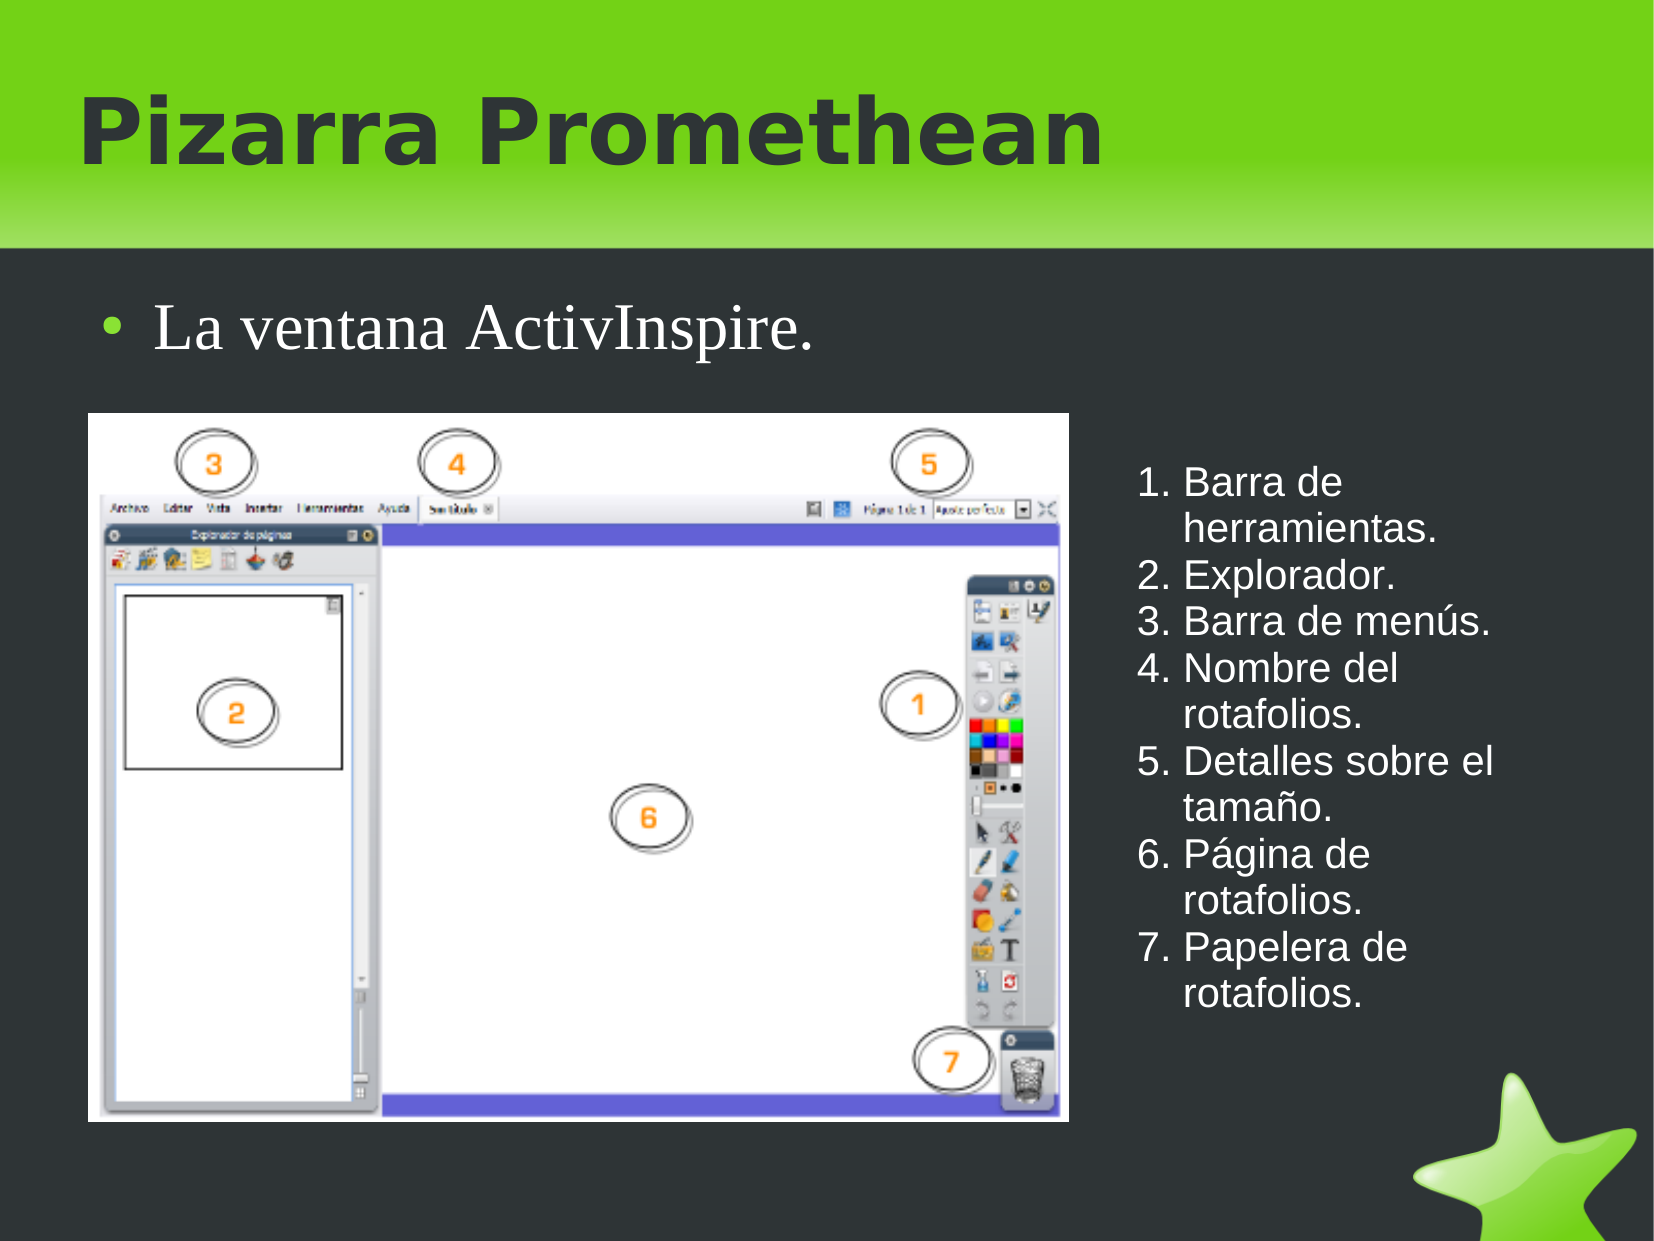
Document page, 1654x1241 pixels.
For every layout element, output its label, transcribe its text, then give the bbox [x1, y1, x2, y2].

text_box 1. Barra de herramientas. 2. Explorador. 3. Barra de menús. 4. Nombre del rotafolios. 5. Detalles sobre el tamaño. 6. Página de rotafolios. 7. Papelera de rotafolios. [1122, 451, 1544, 1070]
list La ventana ActivInspire. [82, 290, 1571, 1109]
picture [0, 0, 1654, 1241]
title Pizarra Promethean [76, 29, 1565, 237]
